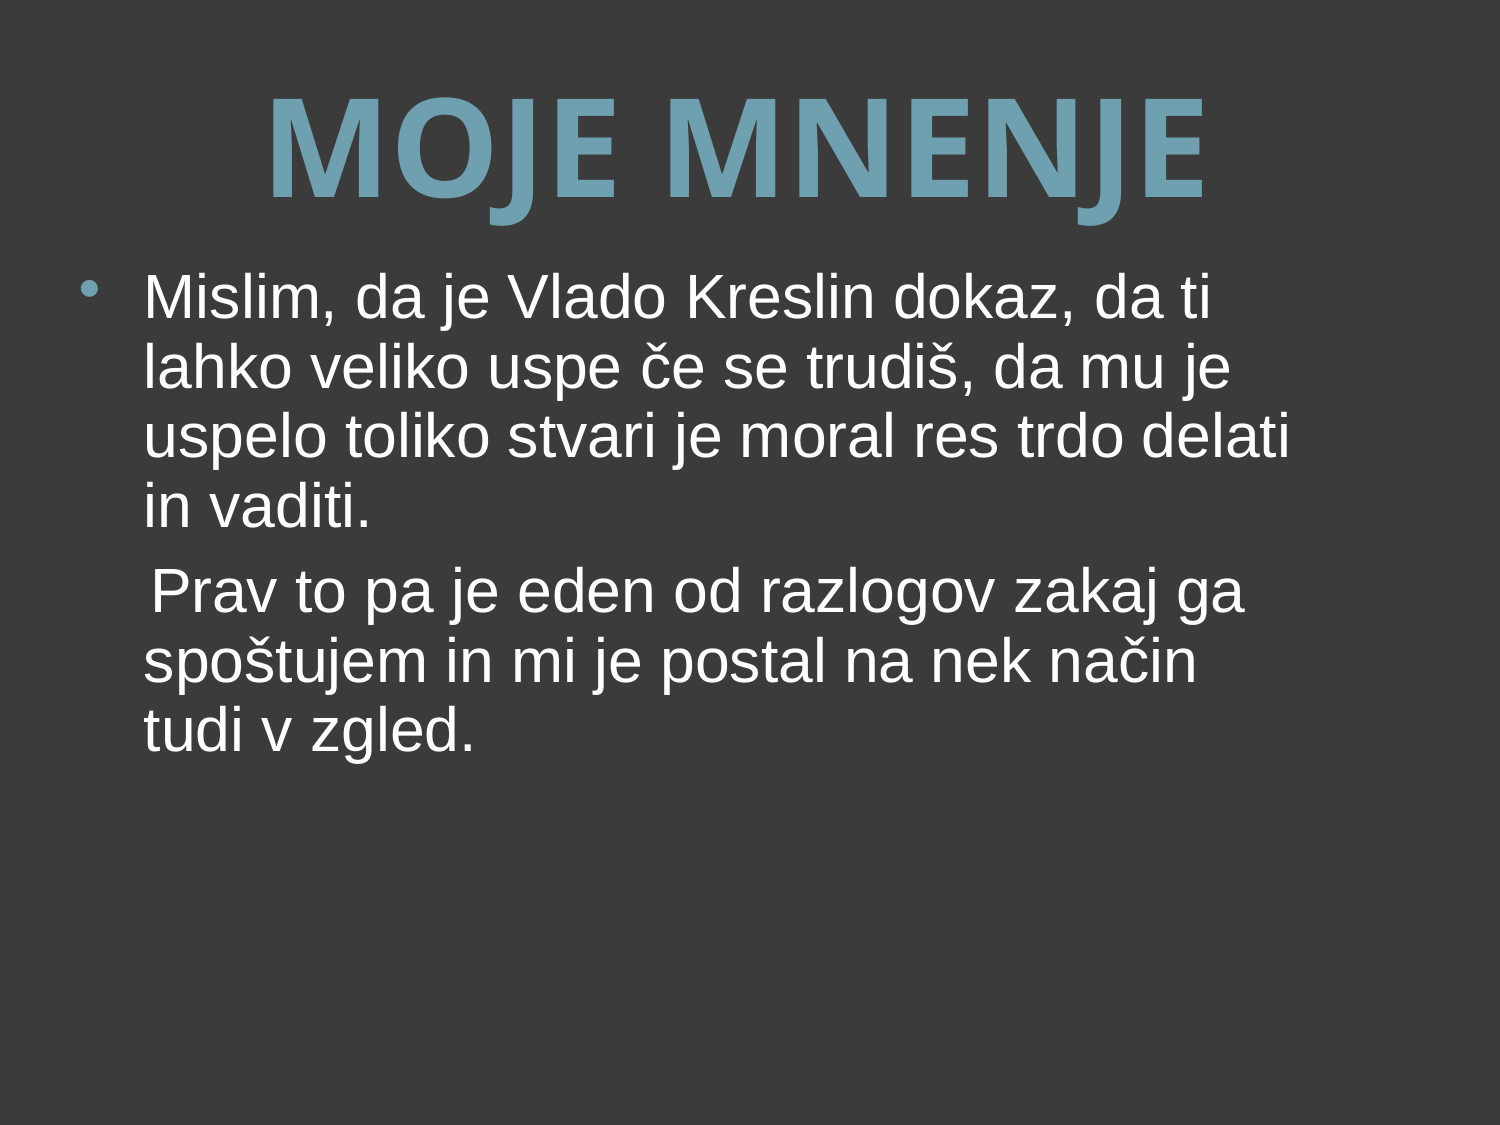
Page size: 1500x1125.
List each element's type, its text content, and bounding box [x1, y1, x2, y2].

list Mislim, da je Vlado Kreslin dokaz, da ti lahko veliko uspe če se trudiš, da mu je uspelo toliko stvari je moral res trdo delati in vaditi. Prav to pa je eden od razlogov zakaj ga spoštujem in mi je postal na nek način tudi v zgled. [75, 262, 1300, 1006]
title MOJE MNENJE [75, 44, 1300, 233]
